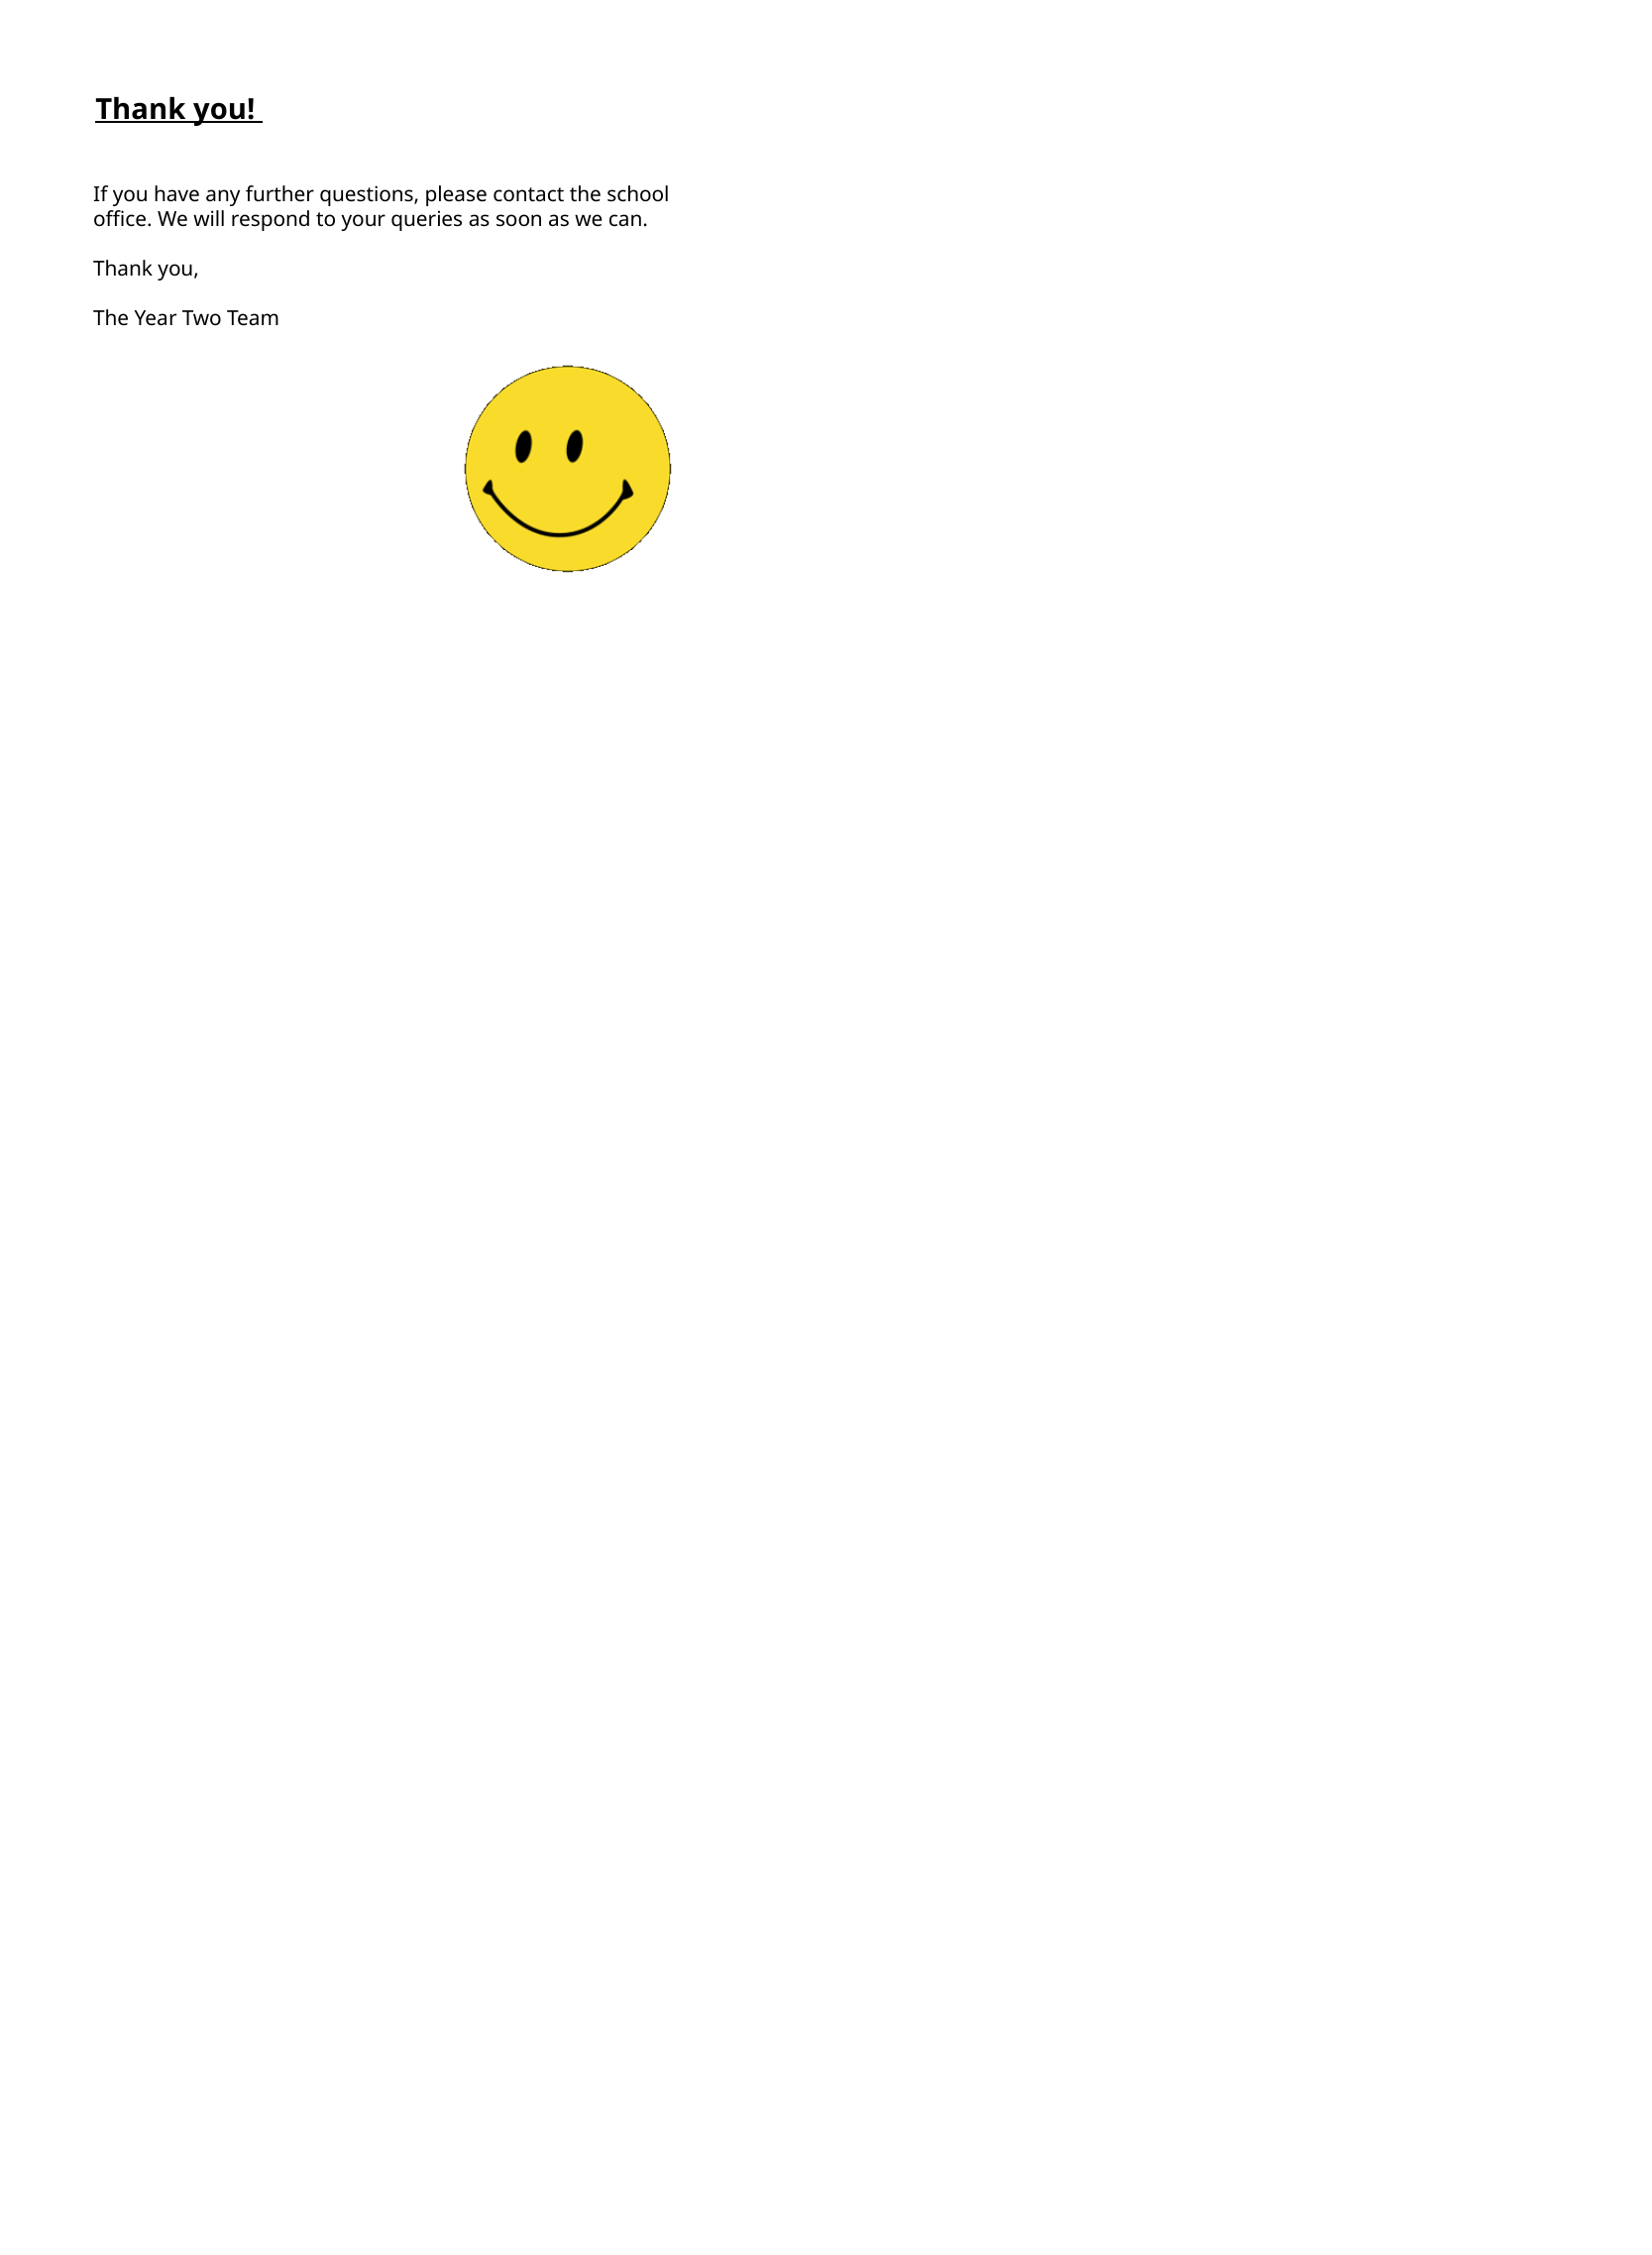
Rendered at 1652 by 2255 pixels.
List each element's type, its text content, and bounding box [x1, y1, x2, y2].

picture [456, 357, 680, 581]
text_box If you have any further questions, please contact the school office. We will respond to your queries as soon as we can. Thank you, The Year Two Team [78, 172, 744, 339]
text_box Thank you! [80, 82, 424, 133]
